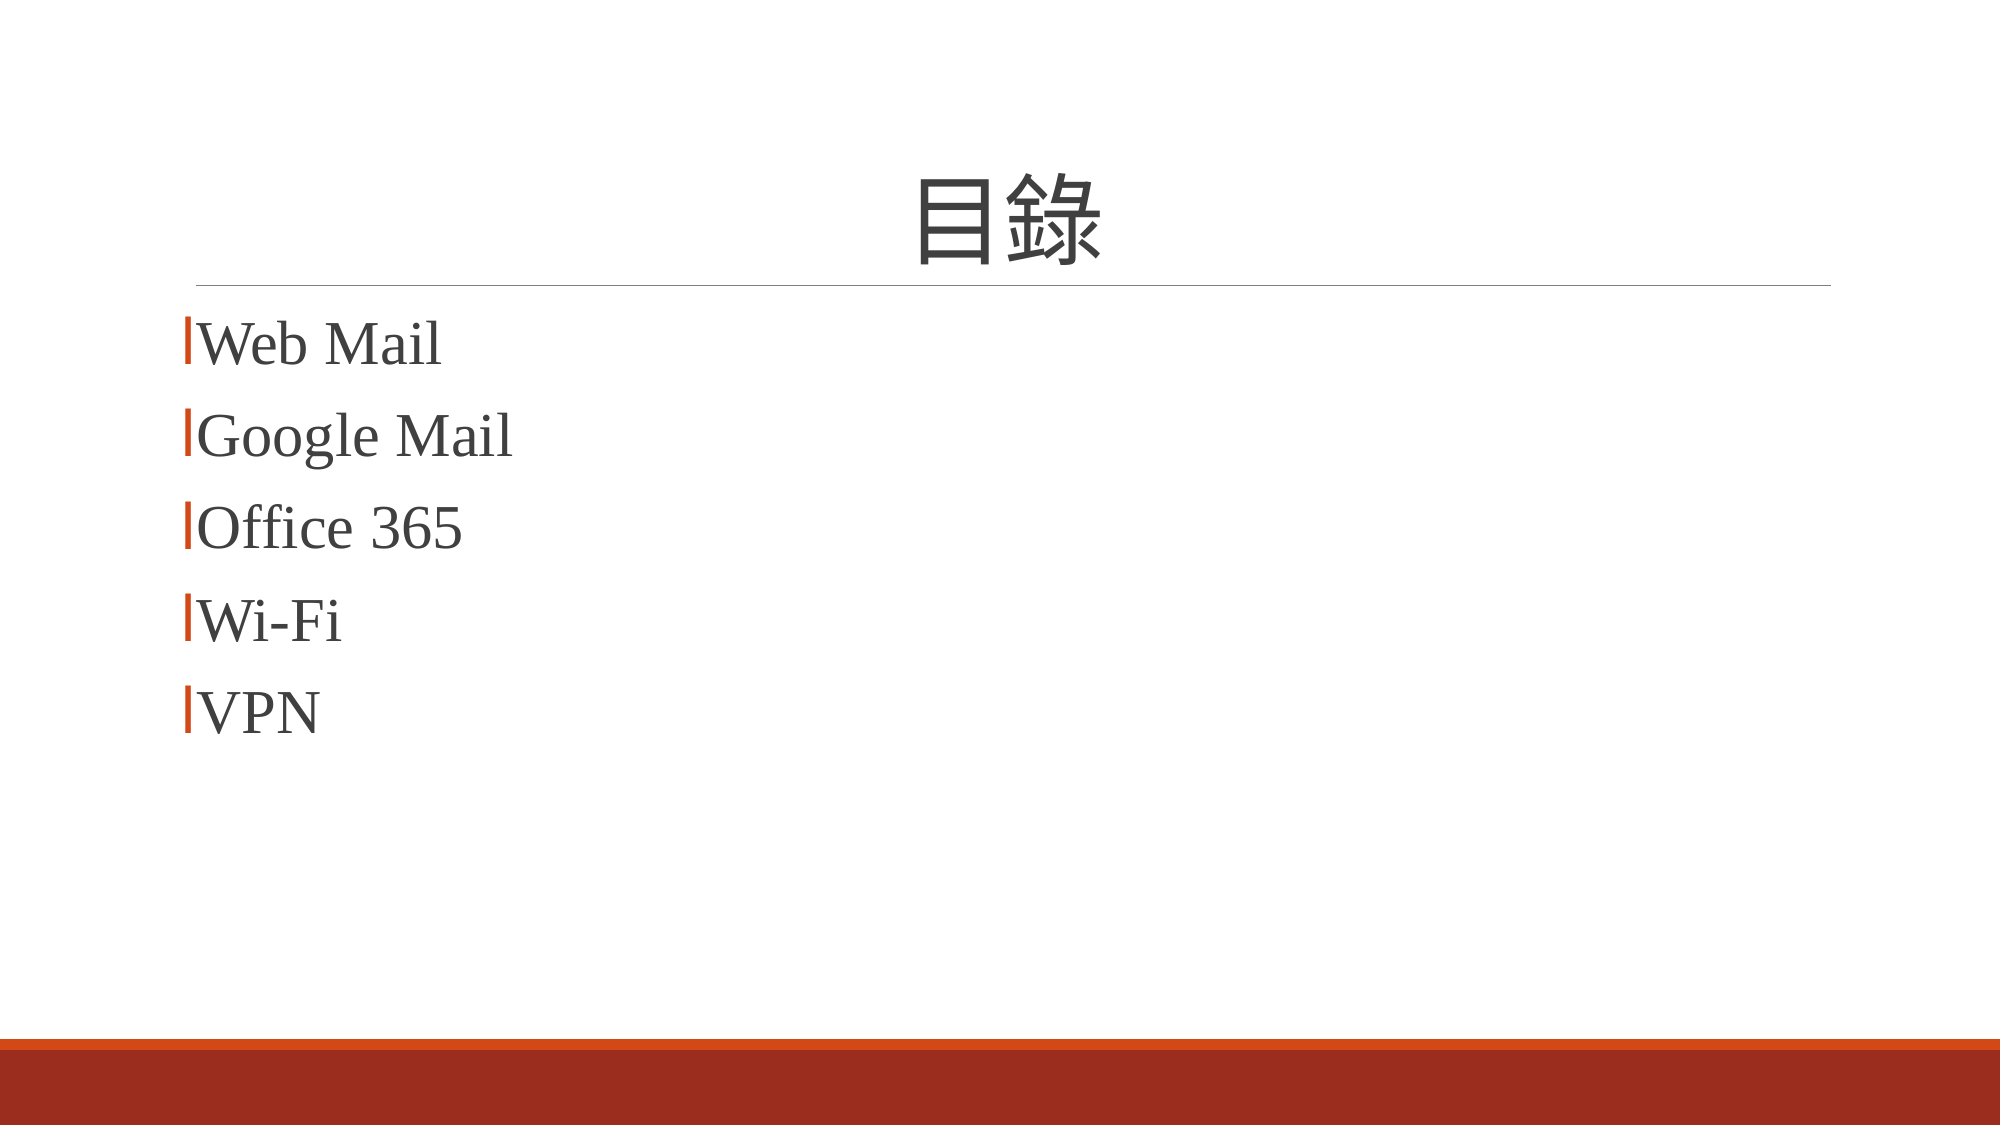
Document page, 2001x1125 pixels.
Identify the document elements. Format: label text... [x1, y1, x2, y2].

list Web Mail Google Mail Office 365 Wi-Fi VPN [180, 302, 1831, 963]
title 目錄 [180, 47, 1831, 286]
